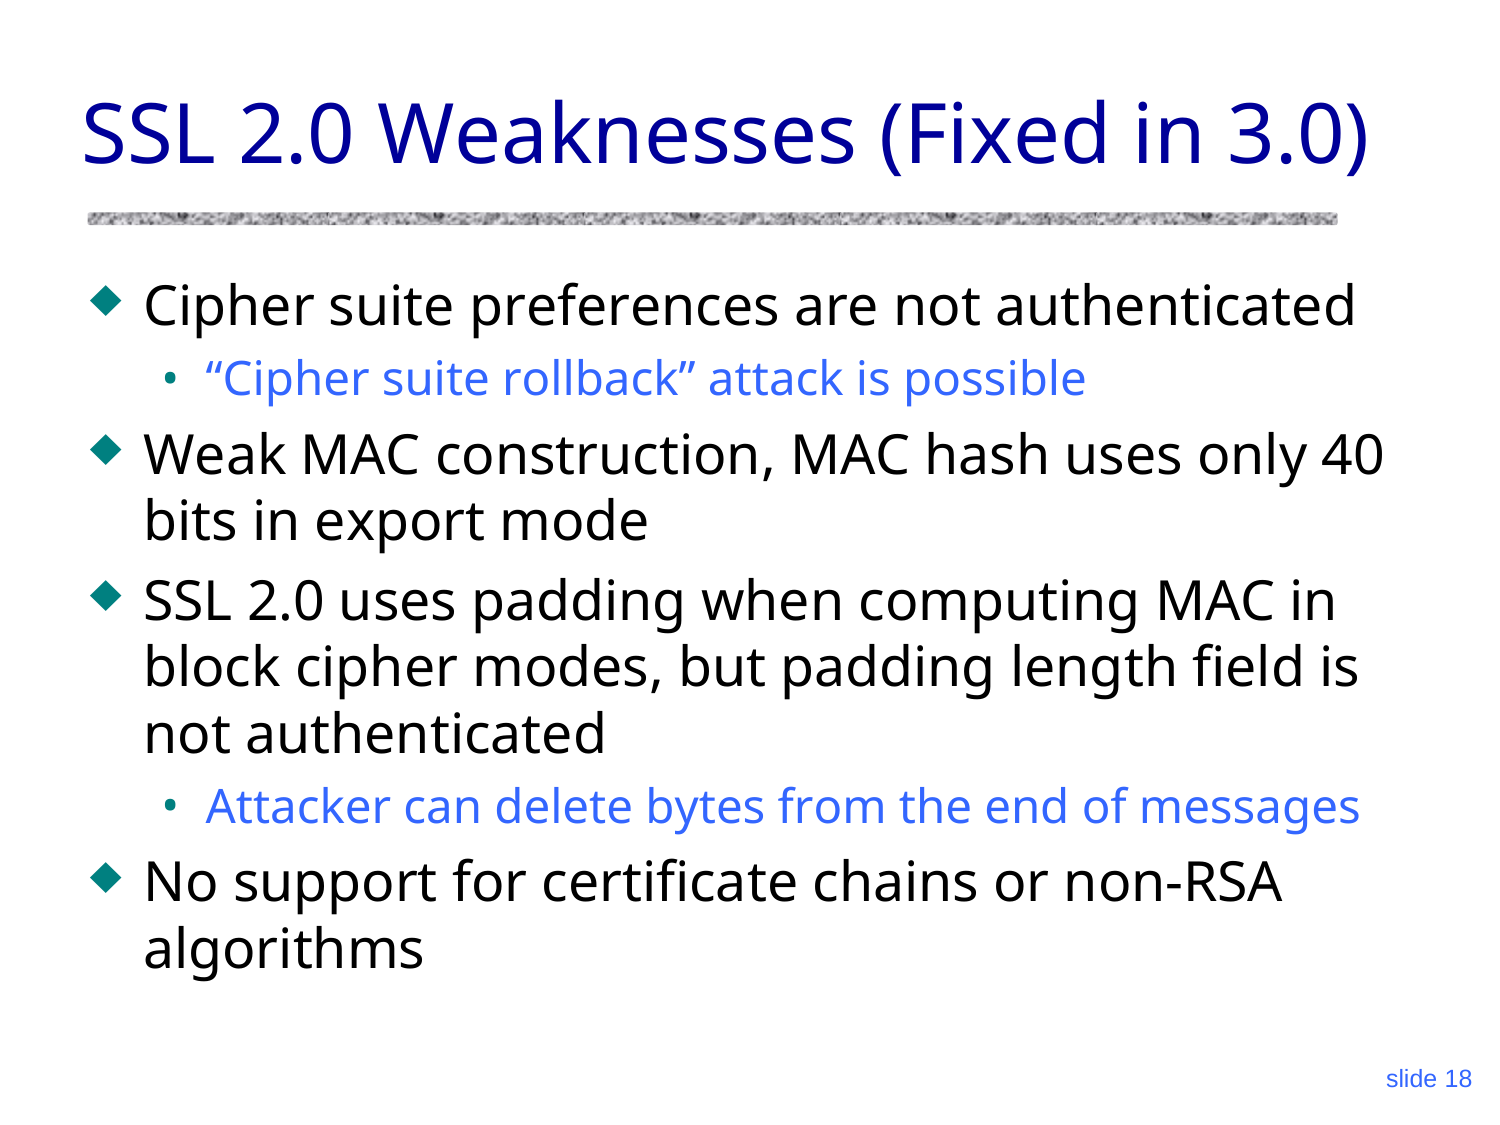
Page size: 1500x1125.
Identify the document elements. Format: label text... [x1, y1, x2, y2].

picture [87, 212, 1338, 226]
list Cipher suite preferences are not authenticated “Cipher suite rollback” attack is possible Weak MAC construction, MAC hash uses only 40 bits in export mode SSL 2.0 uses padding when computing MAC in block cipher modes, but padding length field is not authenticated Attacker can delete bytes from the end of messages No support for certificate chains or non-RSA algorithms [74, 262, 1417, 1075]
text_box slide <number> [1174, 1025, 1488, 1101]
title SSL 2.0 Weaknesses (Fixed in 3.0) [66, 37, 1438, 188]
